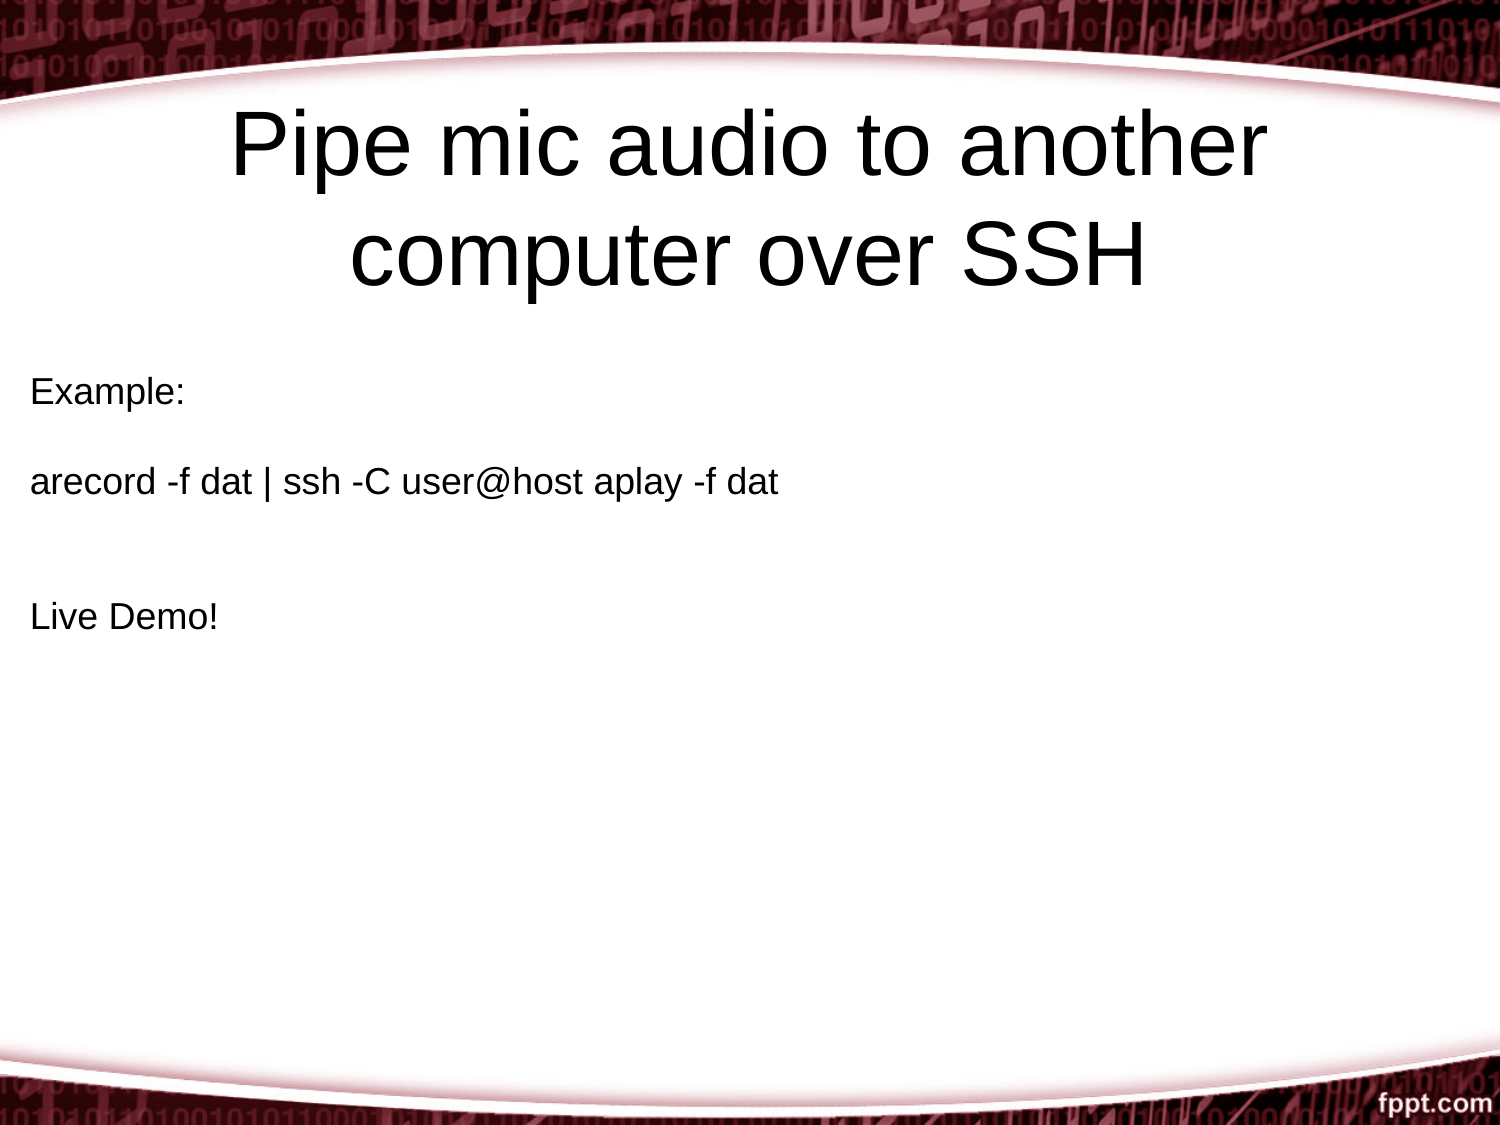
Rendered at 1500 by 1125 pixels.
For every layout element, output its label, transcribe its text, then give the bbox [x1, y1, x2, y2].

title Pipe mic audio to another computer over SSH [75, 0, 1426, 224]
text_box Example: arecord -f dat | ssh -C user@host aplay -f dat Live Demo! [15, 224, 1486, 735]
picture [0, 0, 1500, 1125]
